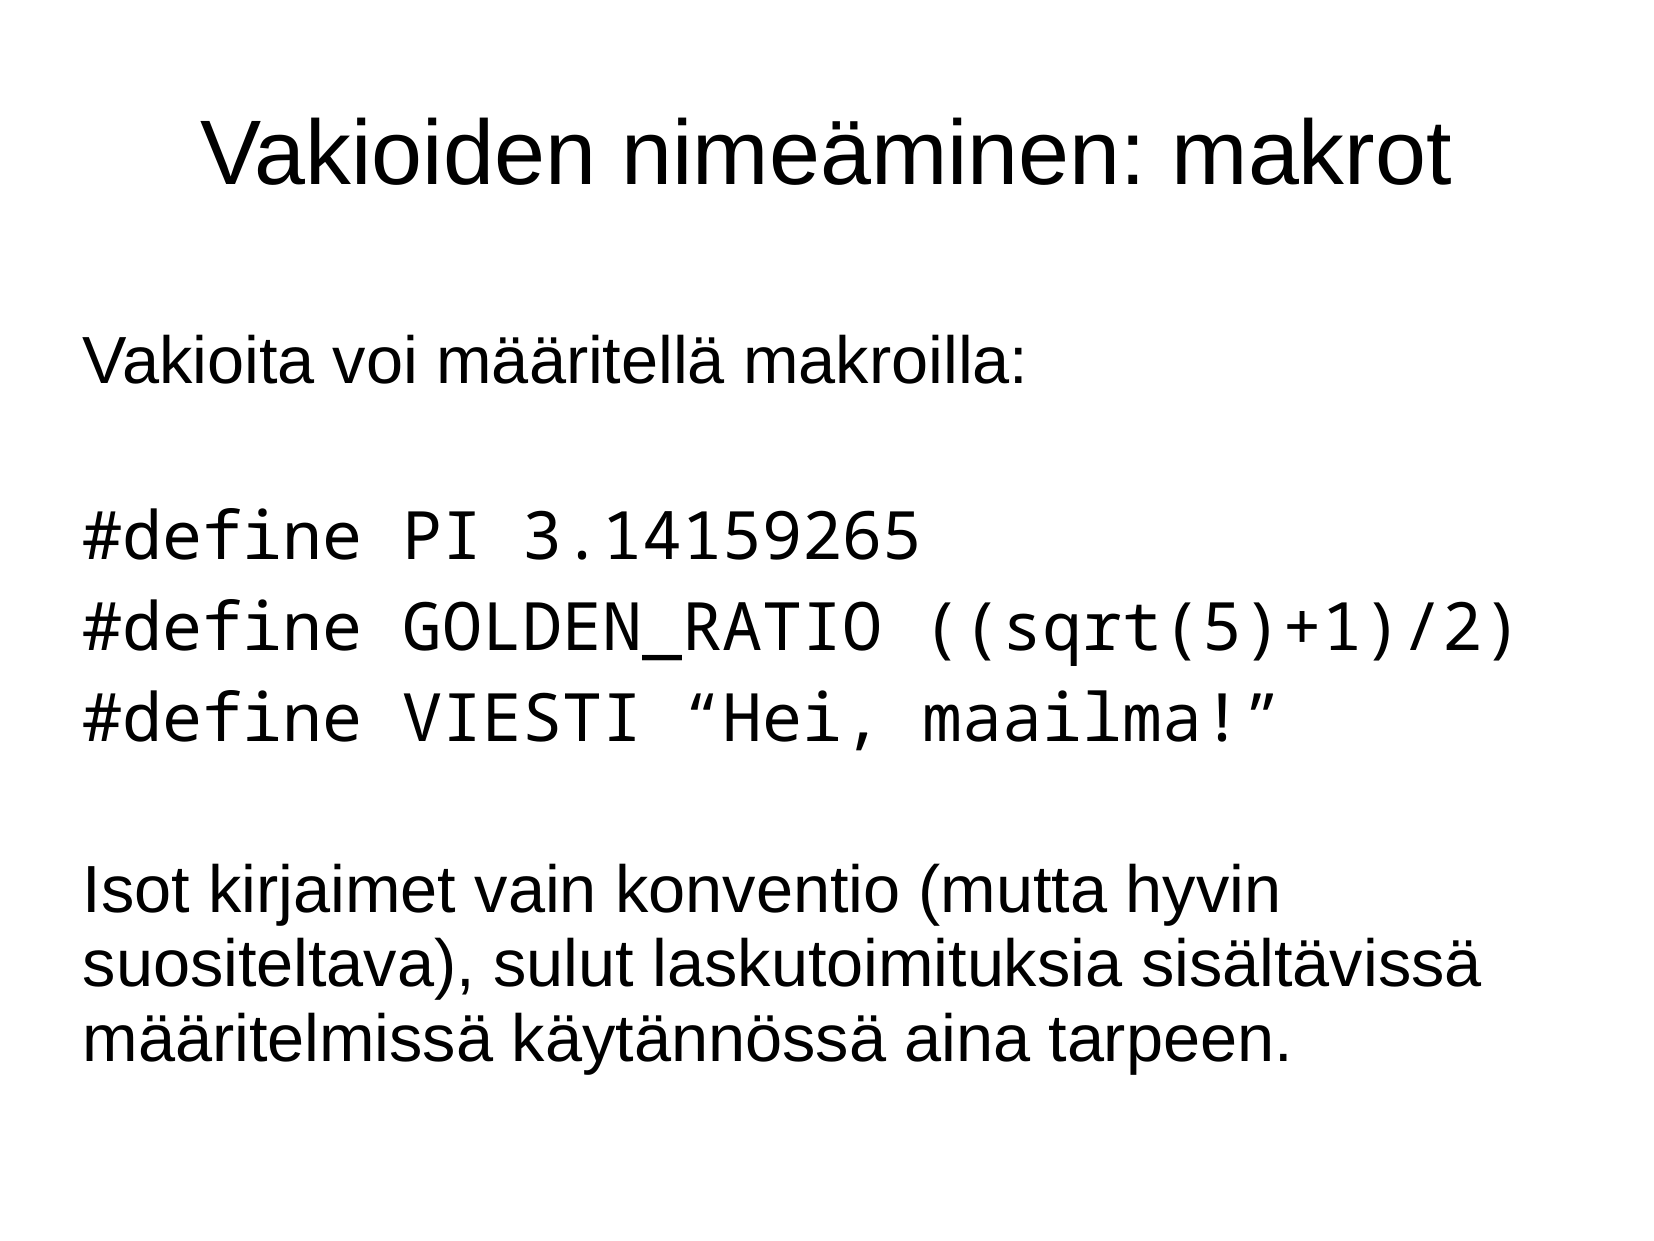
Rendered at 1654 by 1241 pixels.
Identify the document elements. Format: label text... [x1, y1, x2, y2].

subtitle Vakioita voi määritellä makroilla: #define PI 3.14159265 #define GOLDEN_RATIO ((sqrt(5)+1)/2) #define VIESTI “Hei, maailma!” Isot kirjaimet vain konventio (mutta hyvin suositeltava), sulut laskutoimituksia sisältävissä määritelmissä käytännössä aina tarpeen. [82, 297, 1571, 1102]
title Vakioiden nimeäminen: makrot [82, 56, 1571, 250]
